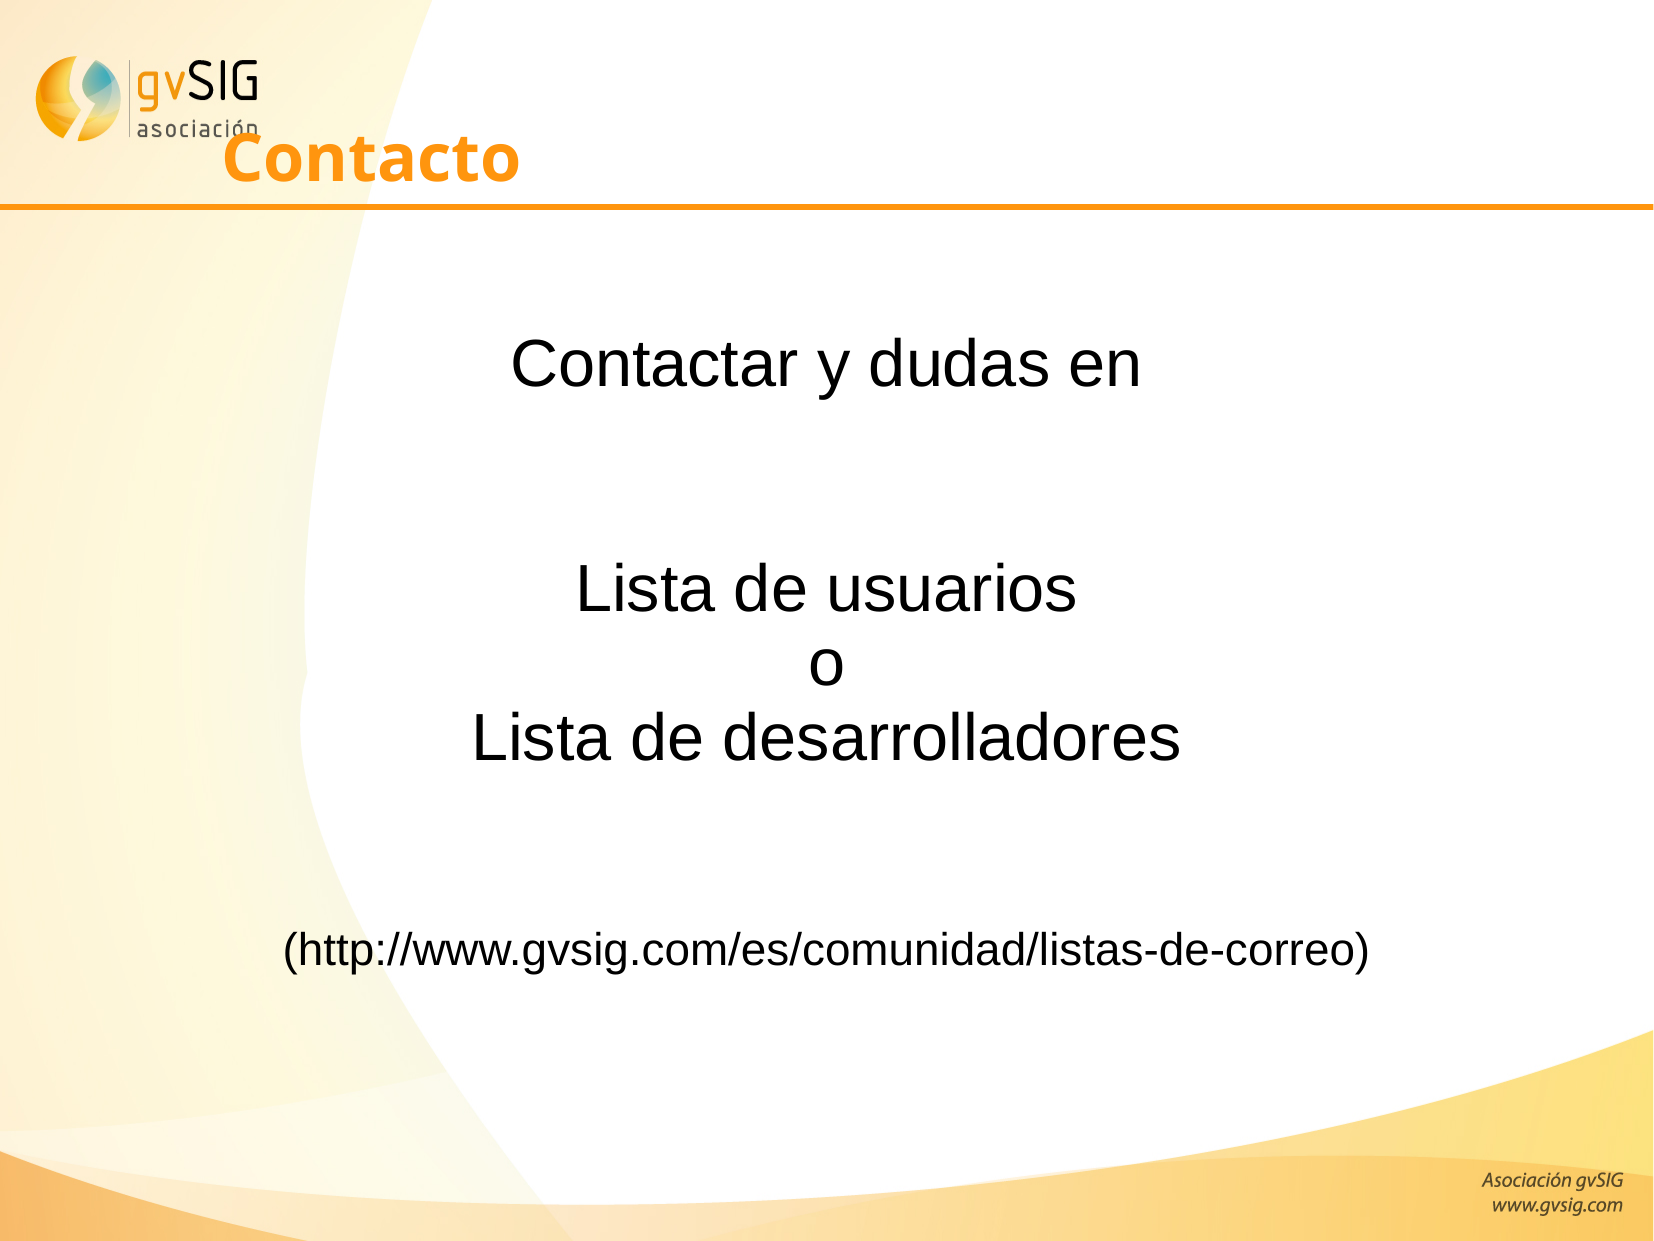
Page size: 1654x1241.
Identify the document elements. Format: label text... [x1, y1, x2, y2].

picture [0, 210, 1654, 1241]
title Contacto [0, 0, 1654, 207]
text_box Contactar y dudas en Lista de usuarios o Lista de desarrolladores (http://www.gvsig.com/es/comunidad/listas-de-correo) [200, 318, 1453, 1026]
